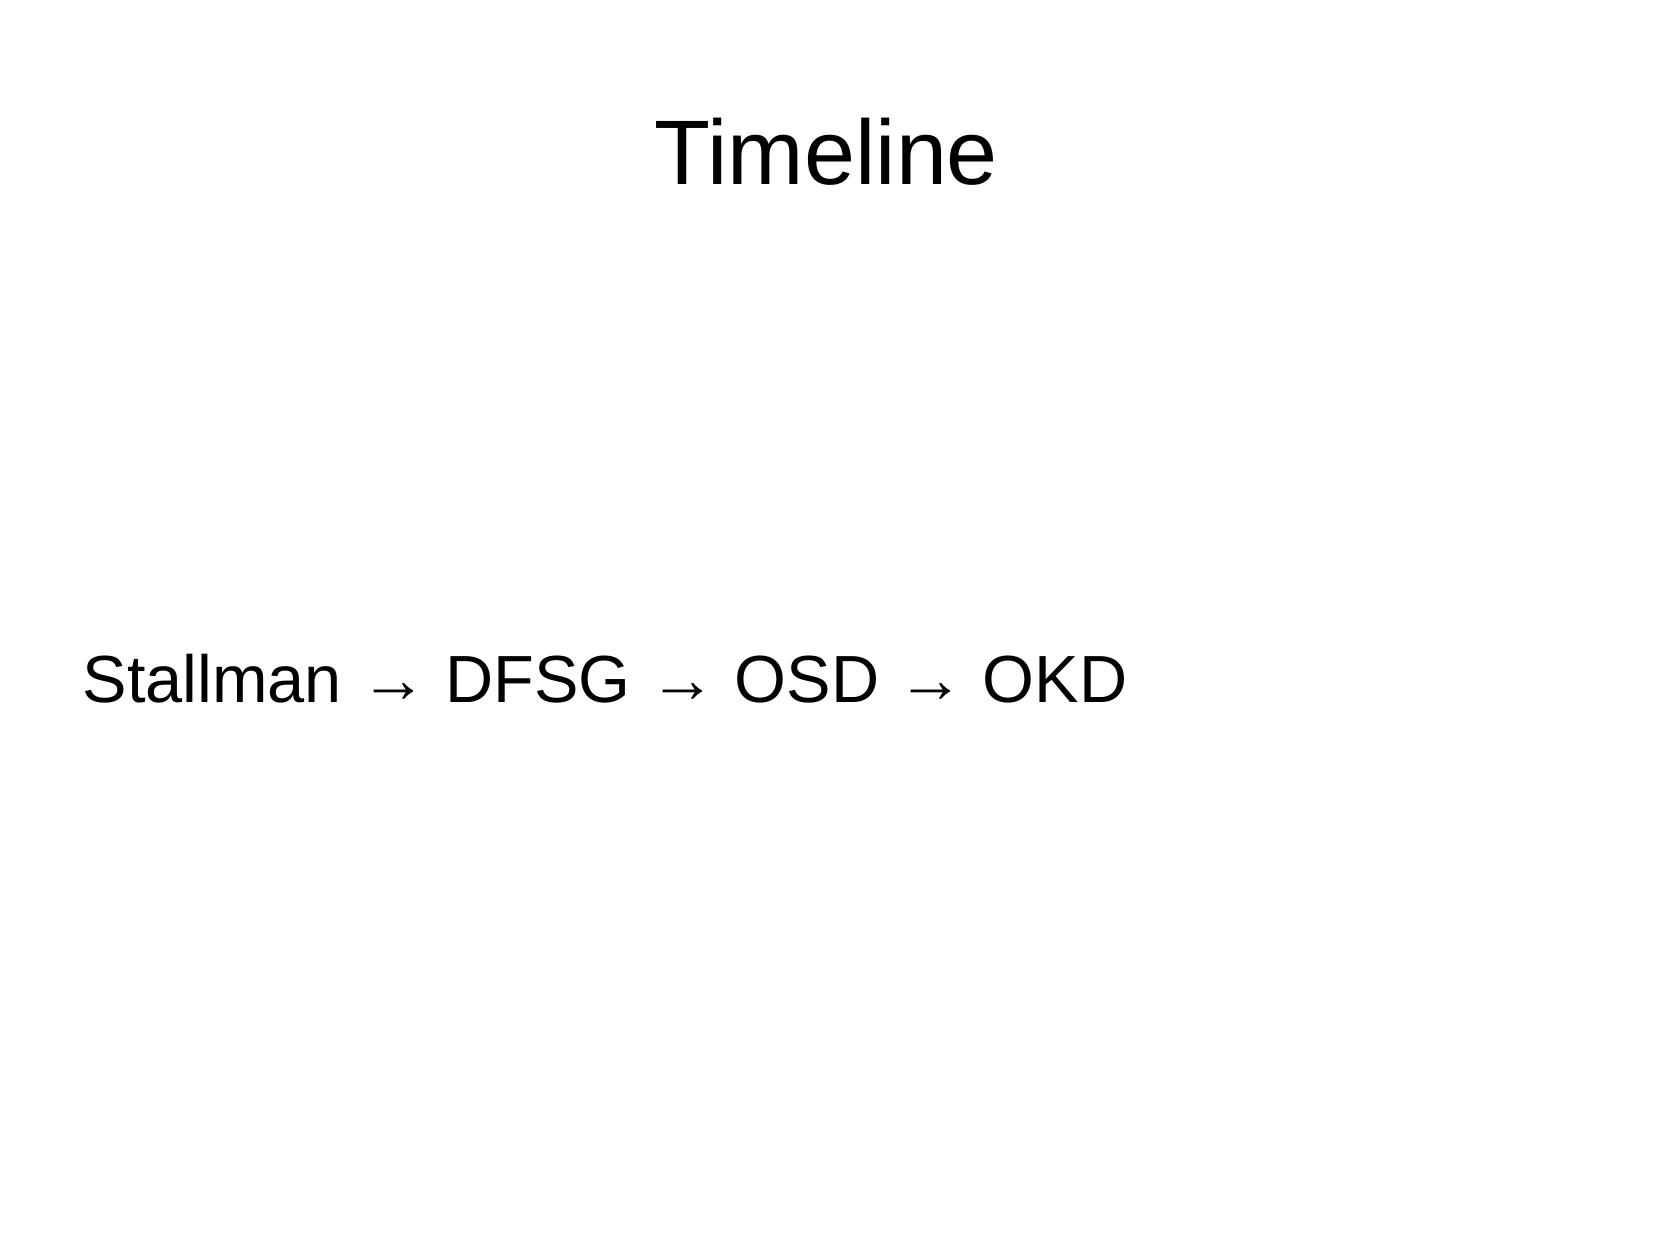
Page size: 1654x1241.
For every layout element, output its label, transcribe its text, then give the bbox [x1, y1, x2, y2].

subtitle Stallman → DFSG → OSD → OKD [82, 642, 1571, 717]
title Timeline [82, 101, 1571, 205]
